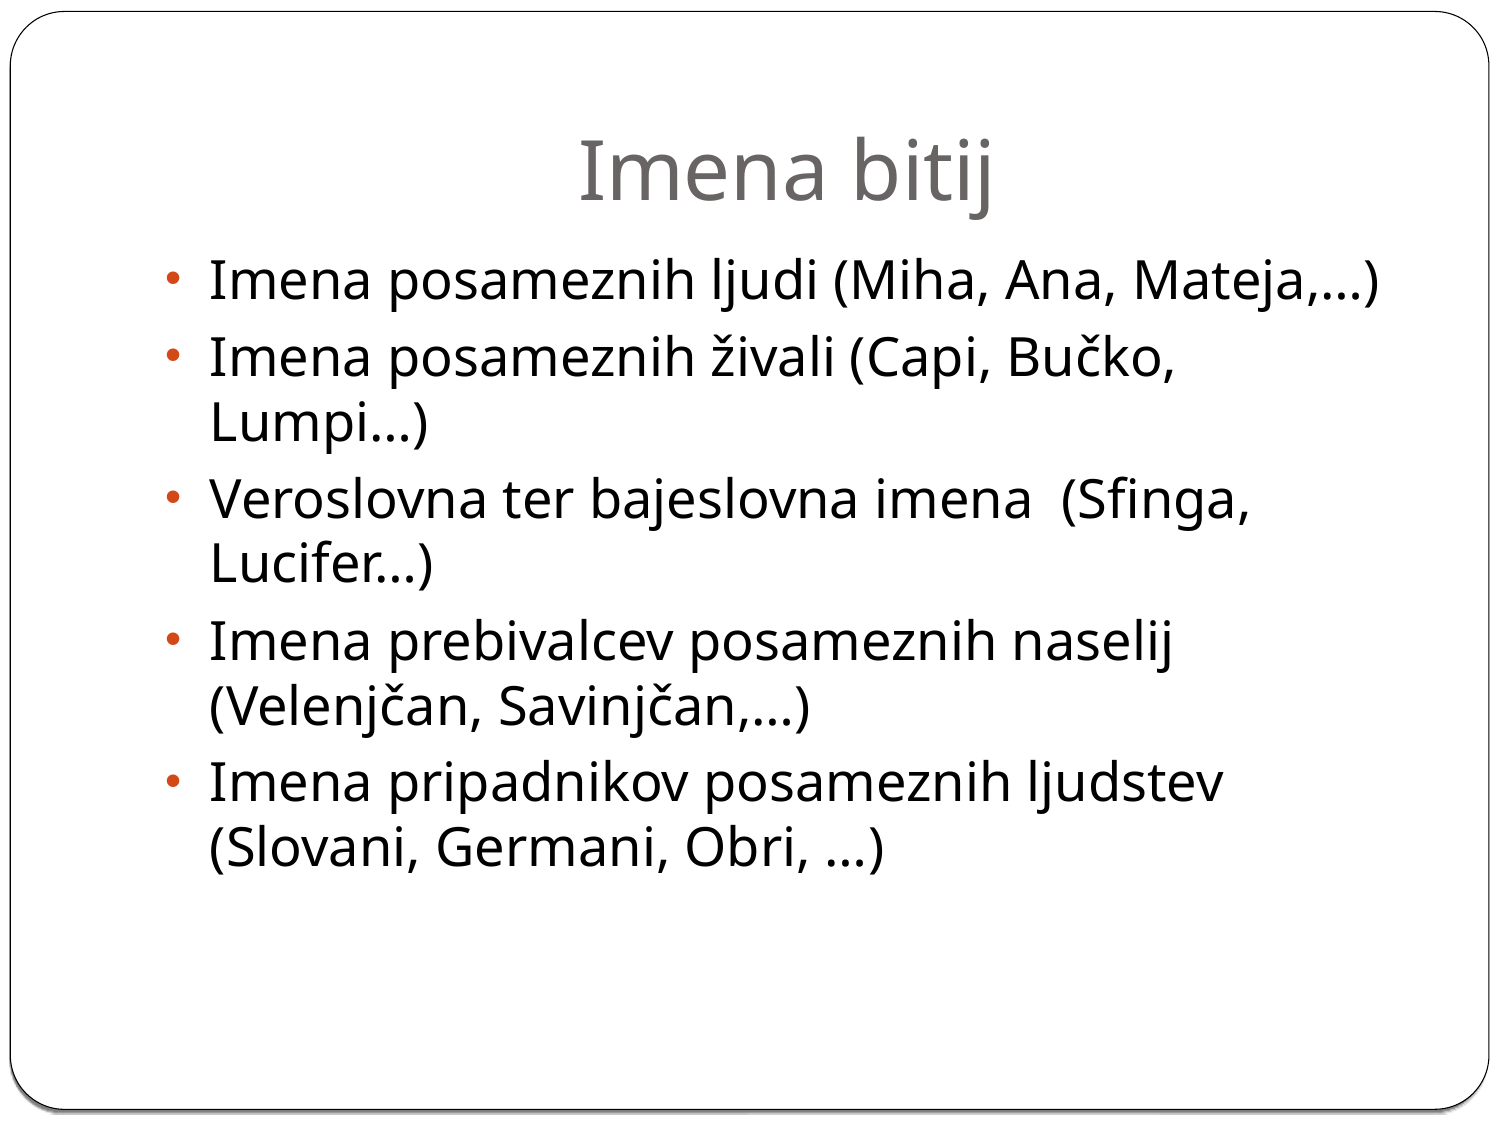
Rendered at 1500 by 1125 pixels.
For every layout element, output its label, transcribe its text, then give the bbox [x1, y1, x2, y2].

title Imena bitij [150, 45, 1425, 233]
list Imena posameznih ljudi (Miha, Ana, Mateja,…) Imena posameznih živali (Capi, Bučko, Lumpi…) Veroslovna ter bajeslovna imena (Sfinga, Lucifer…) Imena prebivalcev posameznih naselij (Velenjčan, Savinjčan,…) Imena pripadnikov posameznih ljudstev (Slovani, Germani, Obri, …) [150, 237, 1425, 988]
